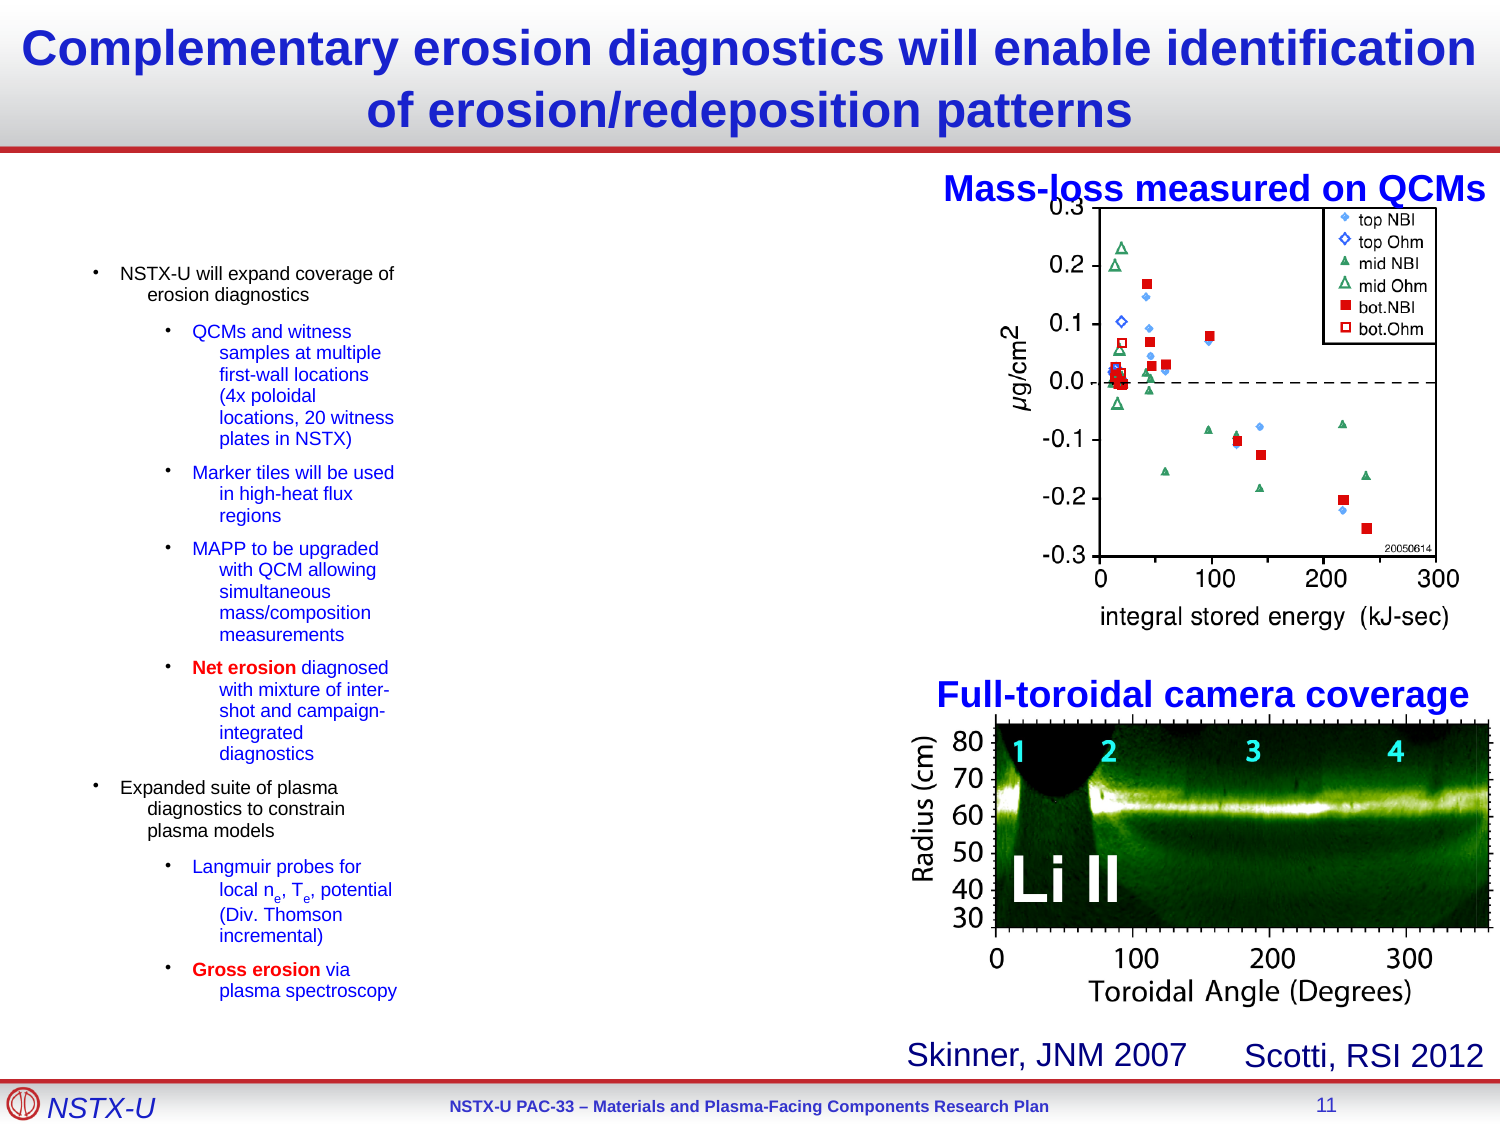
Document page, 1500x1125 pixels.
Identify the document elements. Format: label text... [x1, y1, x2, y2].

text_box Full-toroidal camera coverage [921, 661, 1485, 718]
list NSTX-U will expand coverage of erosion diagnostics QCMs and witness samples at multiple first-wall locations (4x poloidal locations, 20 witness plates in NSTX) Marker tiles will be used in high-heat flux regions MAPP to be upgraded with QCM allowing simultaneous mass/composition measurements Net erosion diagnosed with mixture of inter-shot and campaign-integrated diagnostics Expanded suite of plasma diagnostics to constrain plasma models Langmuir probes for local ne, Te, potential (Div. Thomson incremental) Gross erosion via plasma spectroscopy [10, 165, 901, 1070]
title Complementary erosion diagnostics will enable identification of erosion/redeposition patterns [0, 7, 1500, 143]
text_box Mass-loss measured on QCMs [928, 154, 1500, 212]
text_box Scotti, RSI 2012 [1229, 1025, 1500, 1078]
text_box Skinner, JNM 2007 [891, 1024, 1206, 1077]
picture [994, 212, 1463, 632]
picture [900, 710, 1500, 1014]
text_box 11 [1315, 1090, 1486, 1118]
